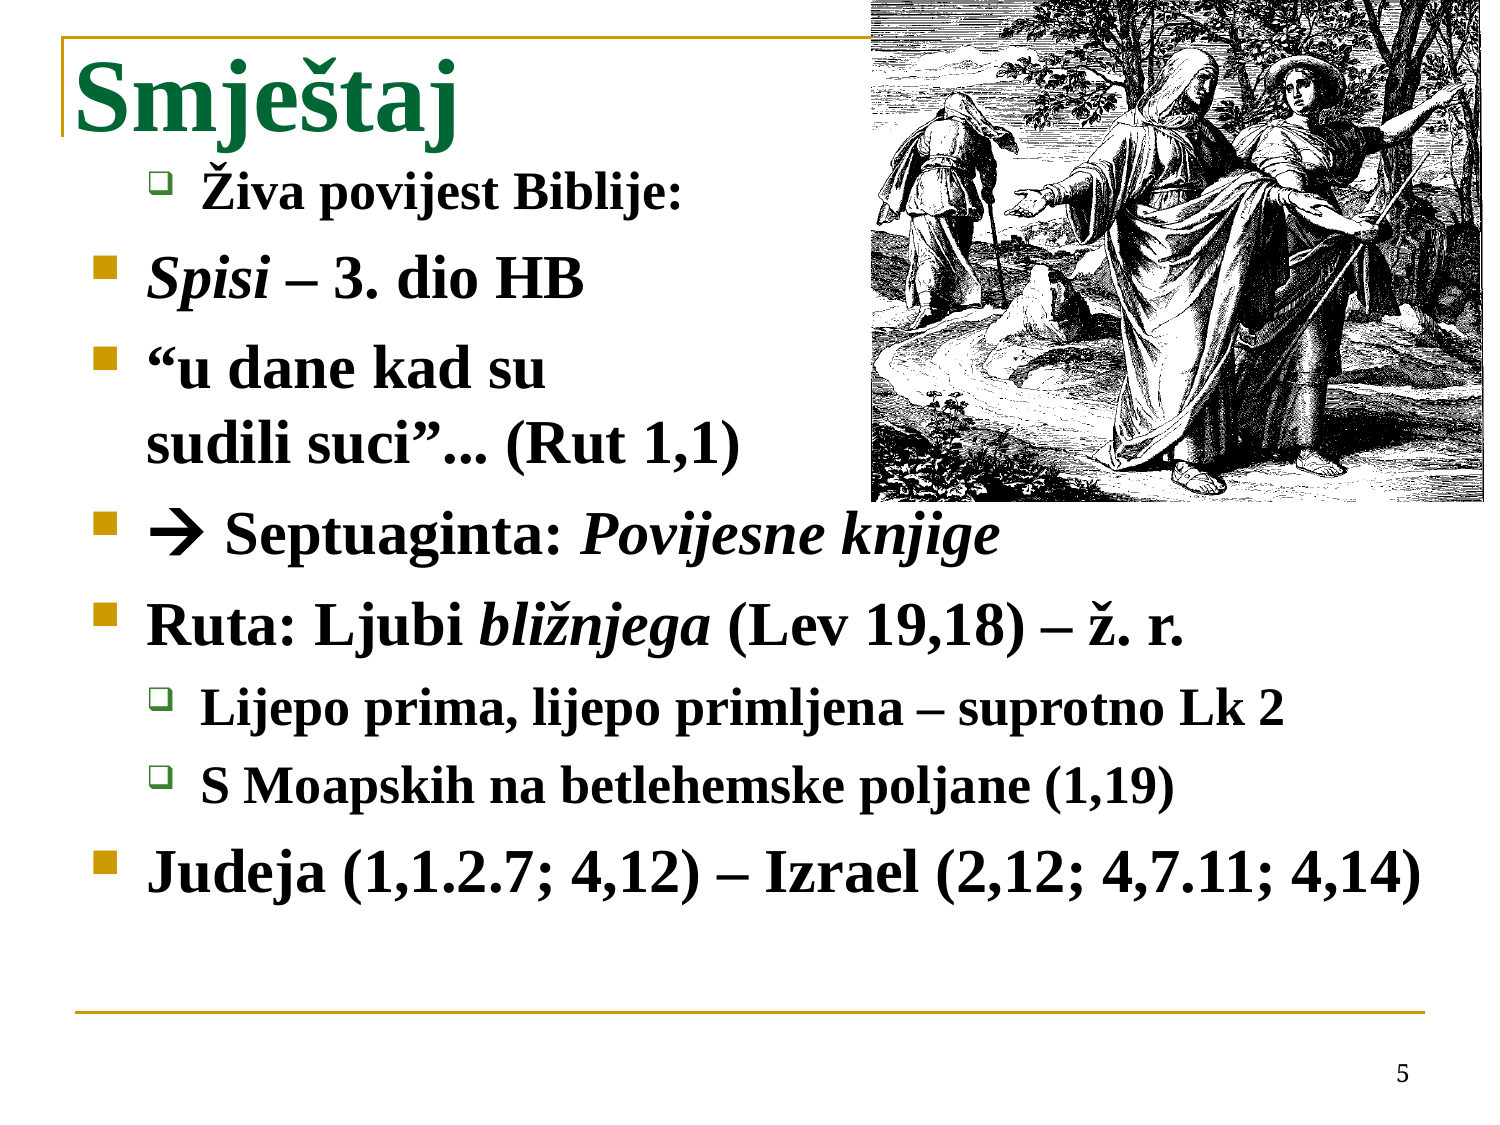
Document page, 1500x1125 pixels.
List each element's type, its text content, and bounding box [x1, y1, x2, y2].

title Smještaj [59, 19, 871, 207]
list Živa povijest Biblije: Spisi – 3. dio HB “u dane kad su sudili suci”... (Rut 1,1)  Septuaginta: Povijesne knjige Ruta: Ljubi bližnjega (Lev 19,18) – ž. r. Lijepo prima, lijepo primljena – suprotno Lk 2 S Moapskih na betlehemske poljane (1,19) Judeja (1,1.2.7; 4,12) – Izrael (2,12; 4,7.11; 4,14) [75, 147, 1477, 1006]
picture [871, 0, 1500, 502]
